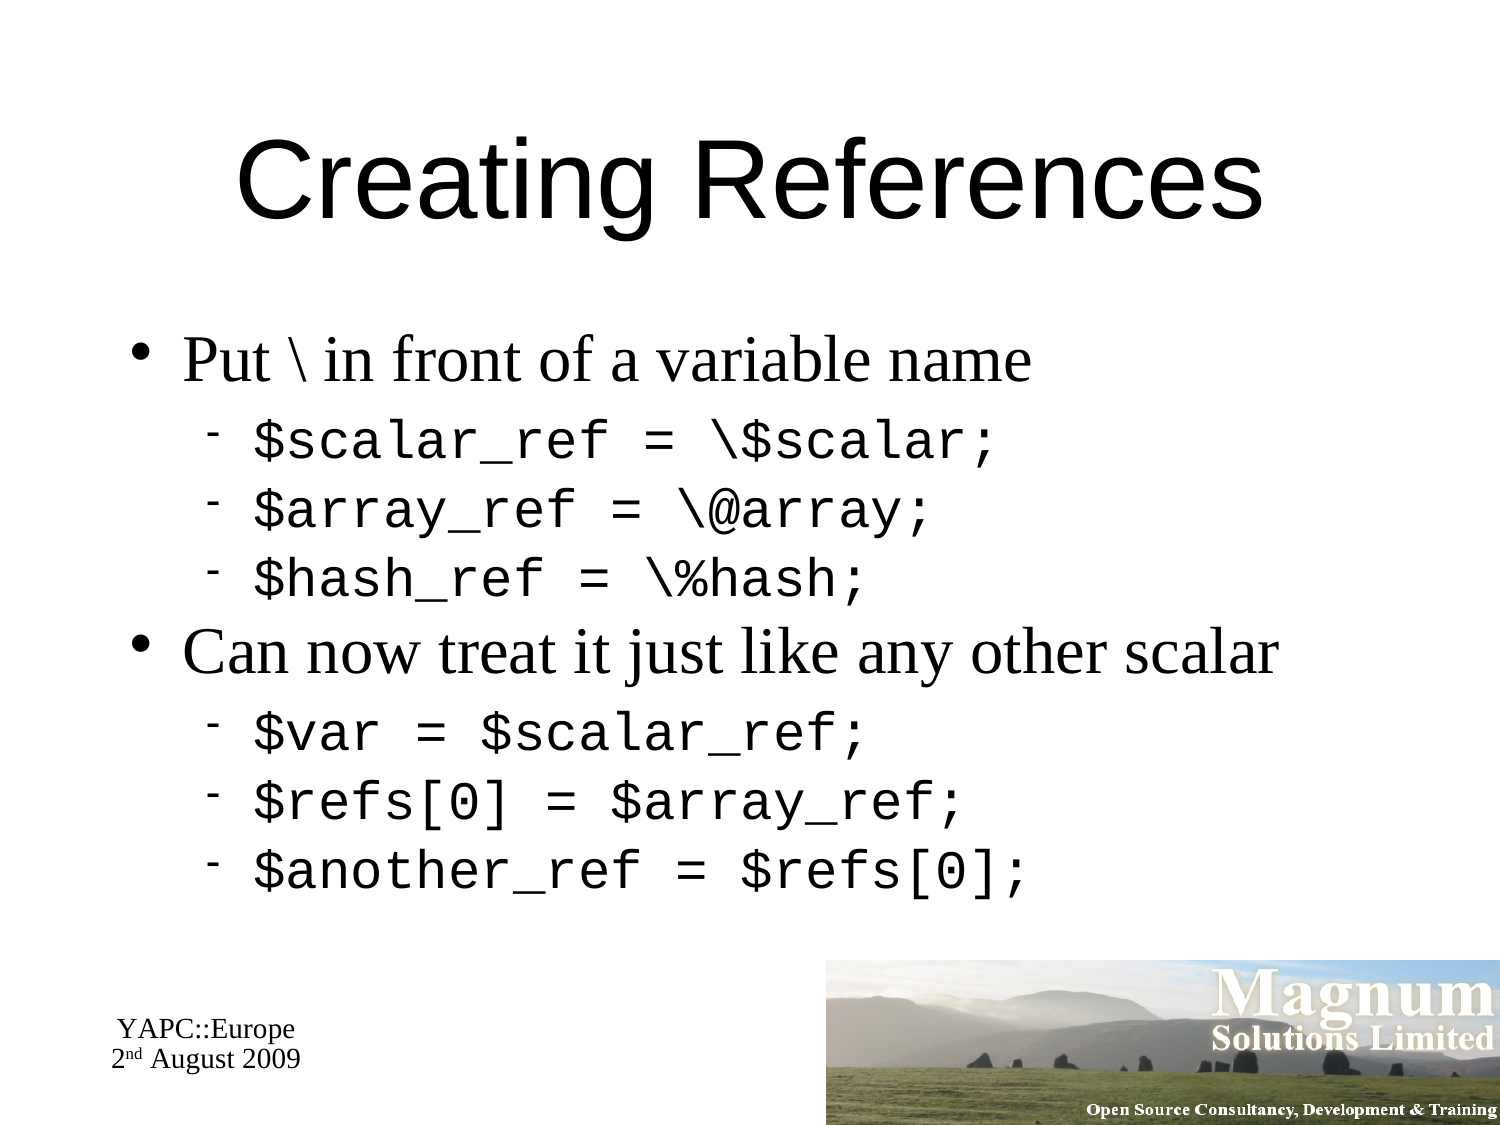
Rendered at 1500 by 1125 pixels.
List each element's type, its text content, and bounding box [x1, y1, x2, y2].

picture [826, 960, 1500, 1125]
title Creating References [112, 62, 1388, 250]
list Put \ in front of a variable name $scalar_ref = \$scalar; $array_ref = \@array; $hash_ref = \%hash; Can now treat it just like any other scalar $var = $scalar_ref; $refs[0] = $array_ref; $another_ref = $refs[0]; [112, 337, 1388, 917]
